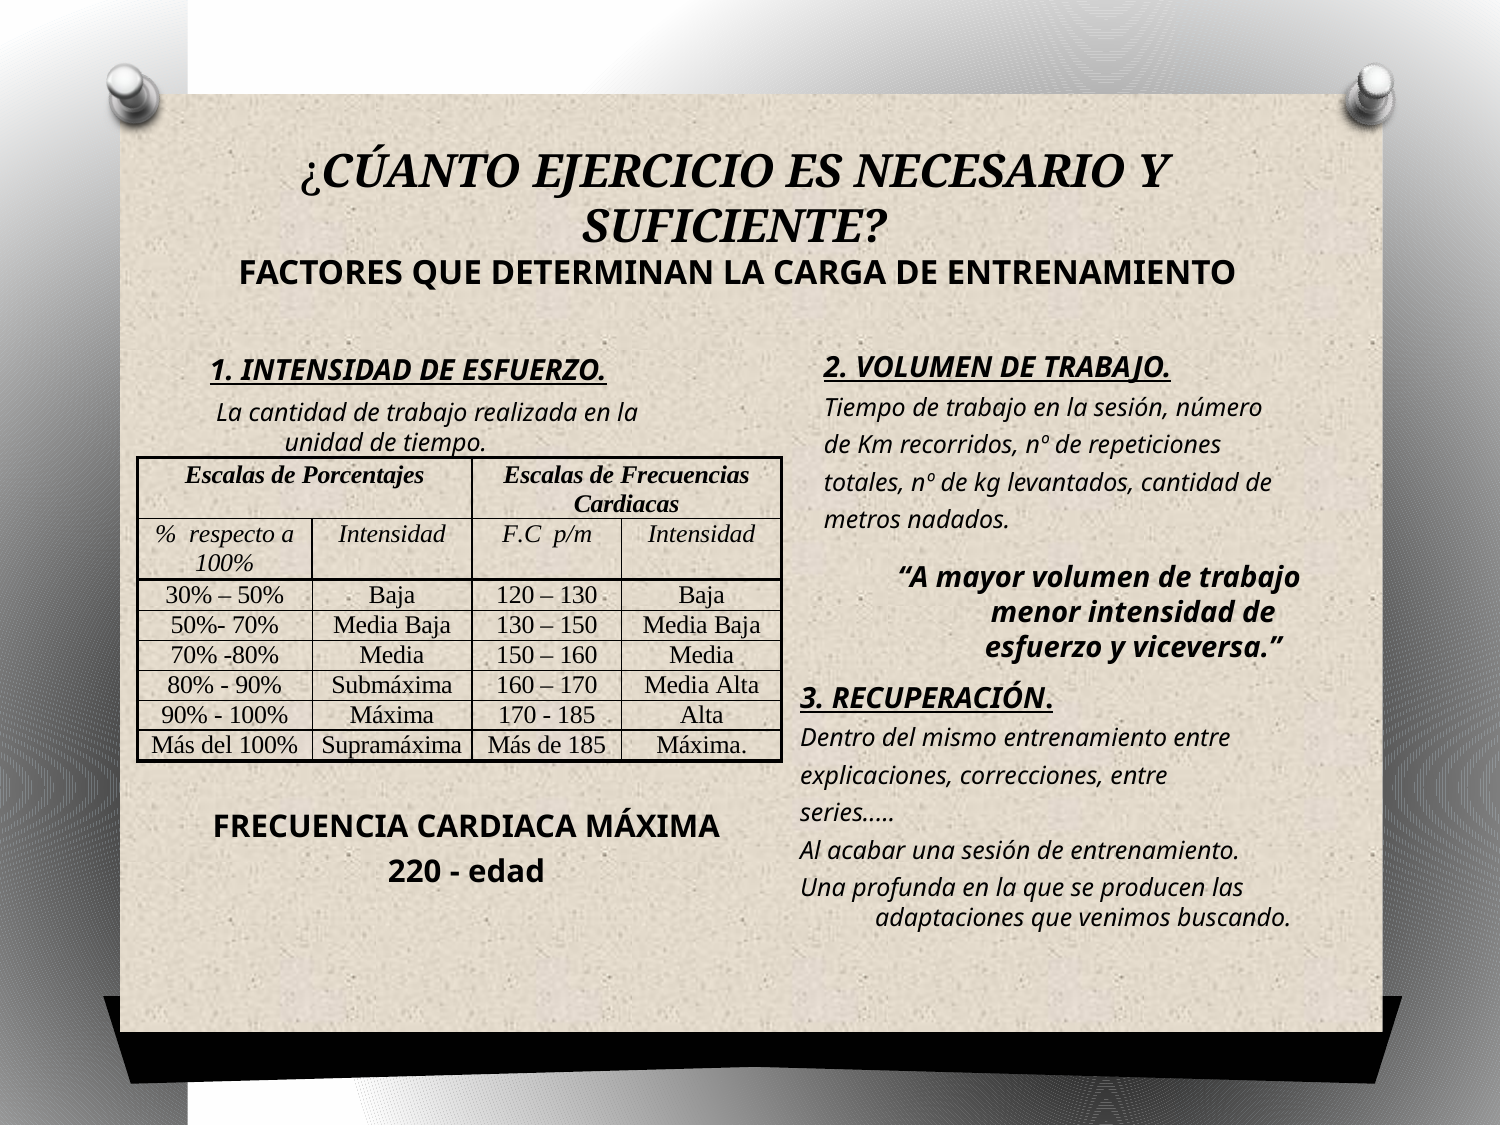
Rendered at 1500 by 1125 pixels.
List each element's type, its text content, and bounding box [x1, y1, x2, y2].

text_box FACTORES QUE DETERMINAN LA CARGA DE ENTRENAMIENTO [171, 243, 1306, 327]
chart [135, 456, 798, 780]
picture [76, 31, 1439, 1032]
title ¿CÚANTO EJERCICIO ES NECESARIO Y SUFICIENTE? [147, 134, 1323, 232]
text_box 3. RECUPERACIÓN. Dentro del mismo entrenamiento entre explicaciones, correcciones, entre series..… Al acabar una sesión de entrenamiento. Una profunda en la que se producen las adaptaciones que venimos buscando. [785, 657, 1341, 917]
text_box FRECUENCIA CARDIACA MÁXIMA 220 - edad [183, 798, 751, 917]
list 1. INTENSIDAD DE ESFUERZO. La cantidad de trabajo realizada en la unidad de tiempo. [194, 327, 691, 456]
text_box 2. VOLUMEN DE TRABAJO. Tiempo de trabajo en la sesión, número de Km recorridos, nº de repeticiones totales, nº de kg levantados, cantidad de metros nadados. “A mayor volumen de trabajo menor intensidad de esfuerzo y viceversa.” [809, 326, 1329, 657]
